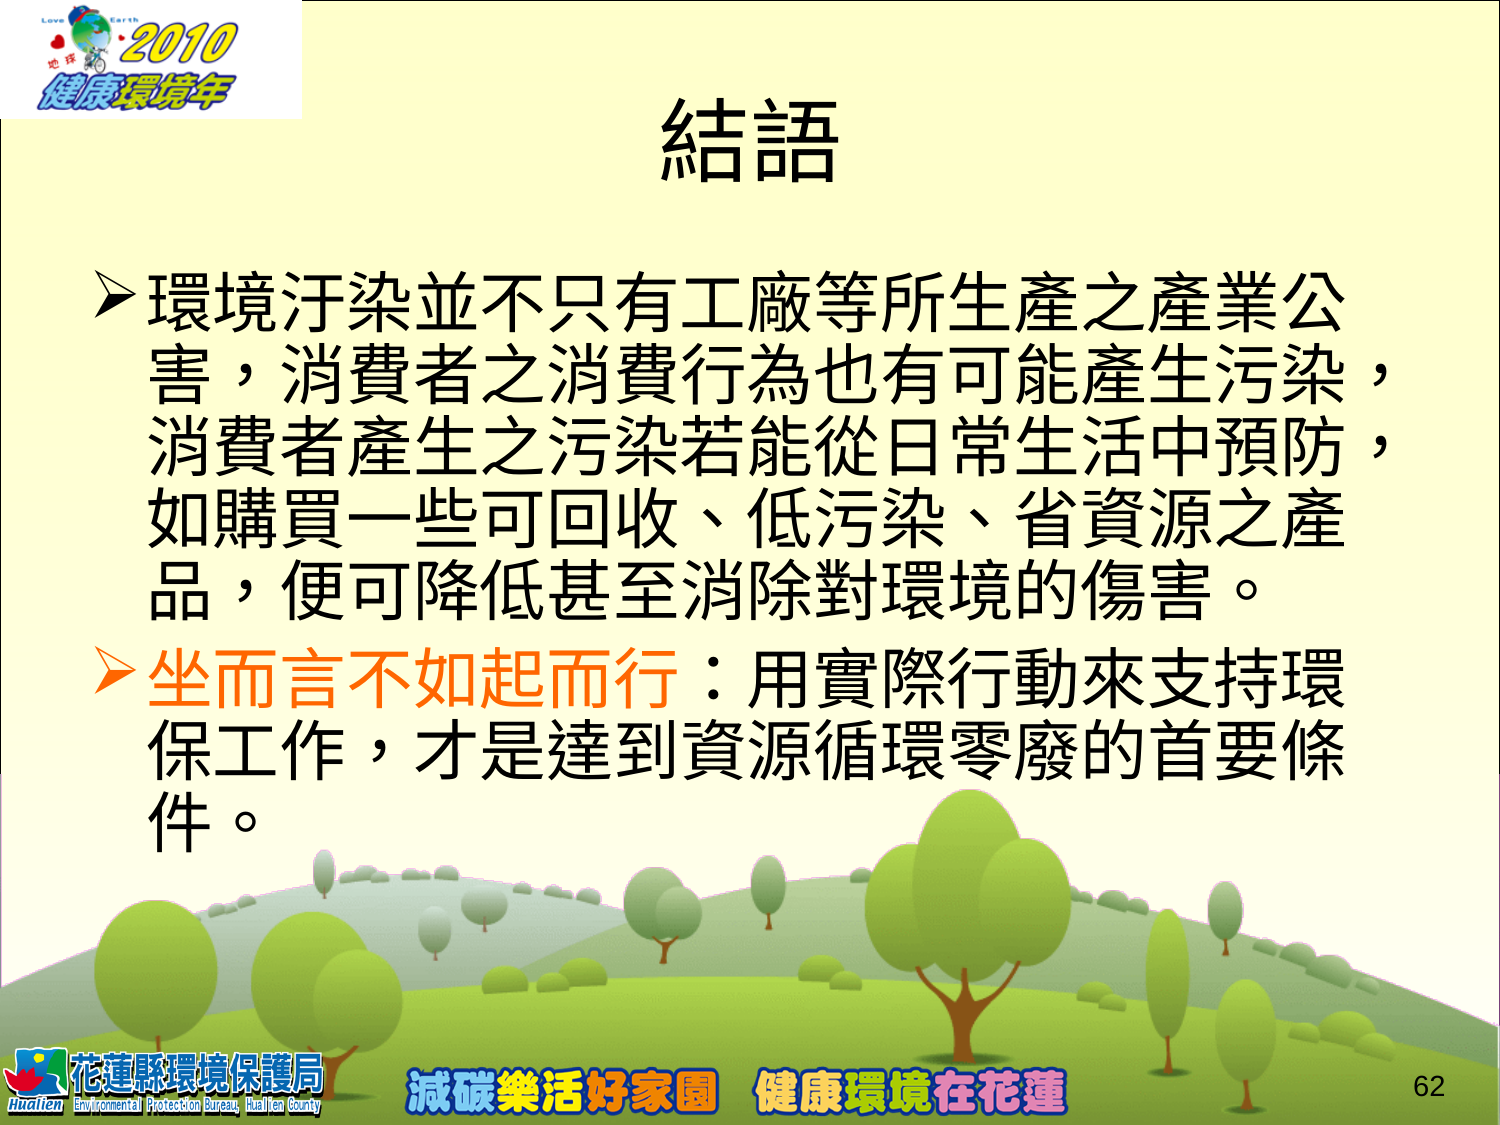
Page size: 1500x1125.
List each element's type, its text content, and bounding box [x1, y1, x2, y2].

picture [0, 774, 1500, 1125]
title 結語 [75, 45, 1426, 233]
picture [0, 0, 302, 119]
list 環境汙染並不只有工廠等所生產之產業公害，消費者之消費行為也有可能產生污染，消費者產生之污染若能從日常生活中預防，如購買一些可回收、低污染、省資源之產品，便可降低甚至消除對環境的傷害。 坐而言不如起而行：用實際行動來支持環保工作，才是達到資源循環零廢的首要條件。 [75, 262, 1426, 1005]
